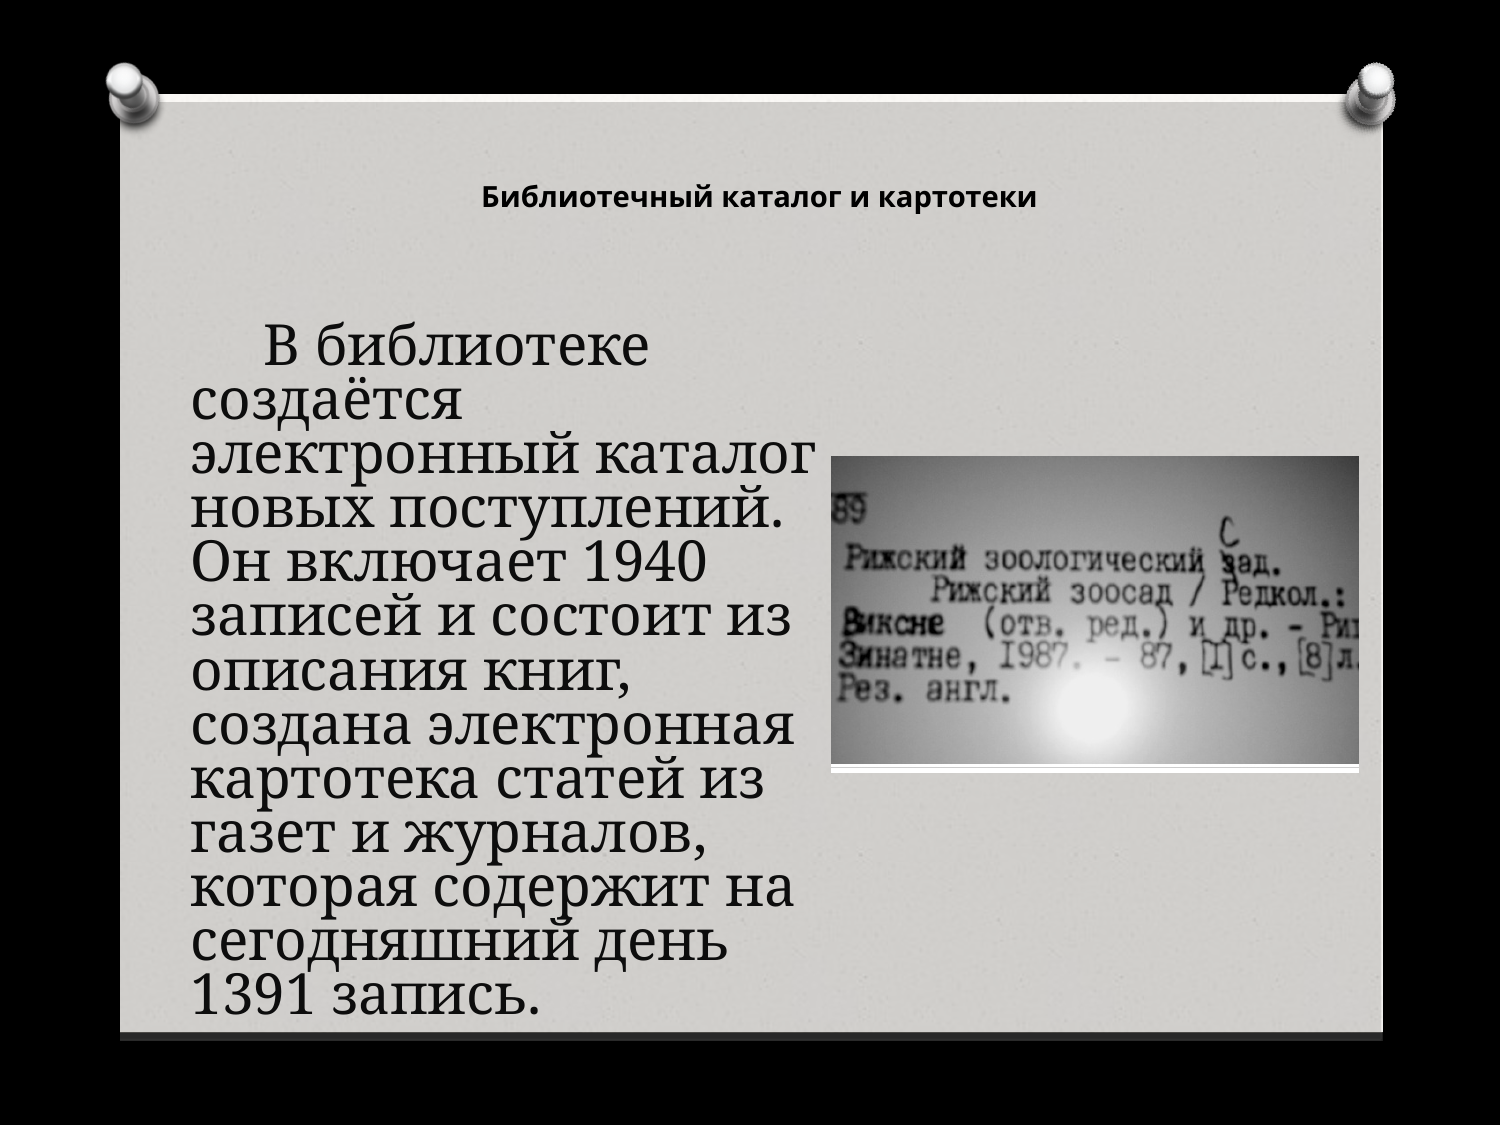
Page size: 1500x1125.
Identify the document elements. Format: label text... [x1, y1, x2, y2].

title Библиотечный каталог и картотеки [88, 101, 1439, 290]
picture [831, 456, 1359, 773]
list В библиотеке создаётся электронный каталог новых поступлений. Он включает 1940 записей и состоит из описания книг, создана электронная картотека статей из газет и журналов, которая содержит на сегодняшний день 1391 запись. [88, 314, 856, 1035]
